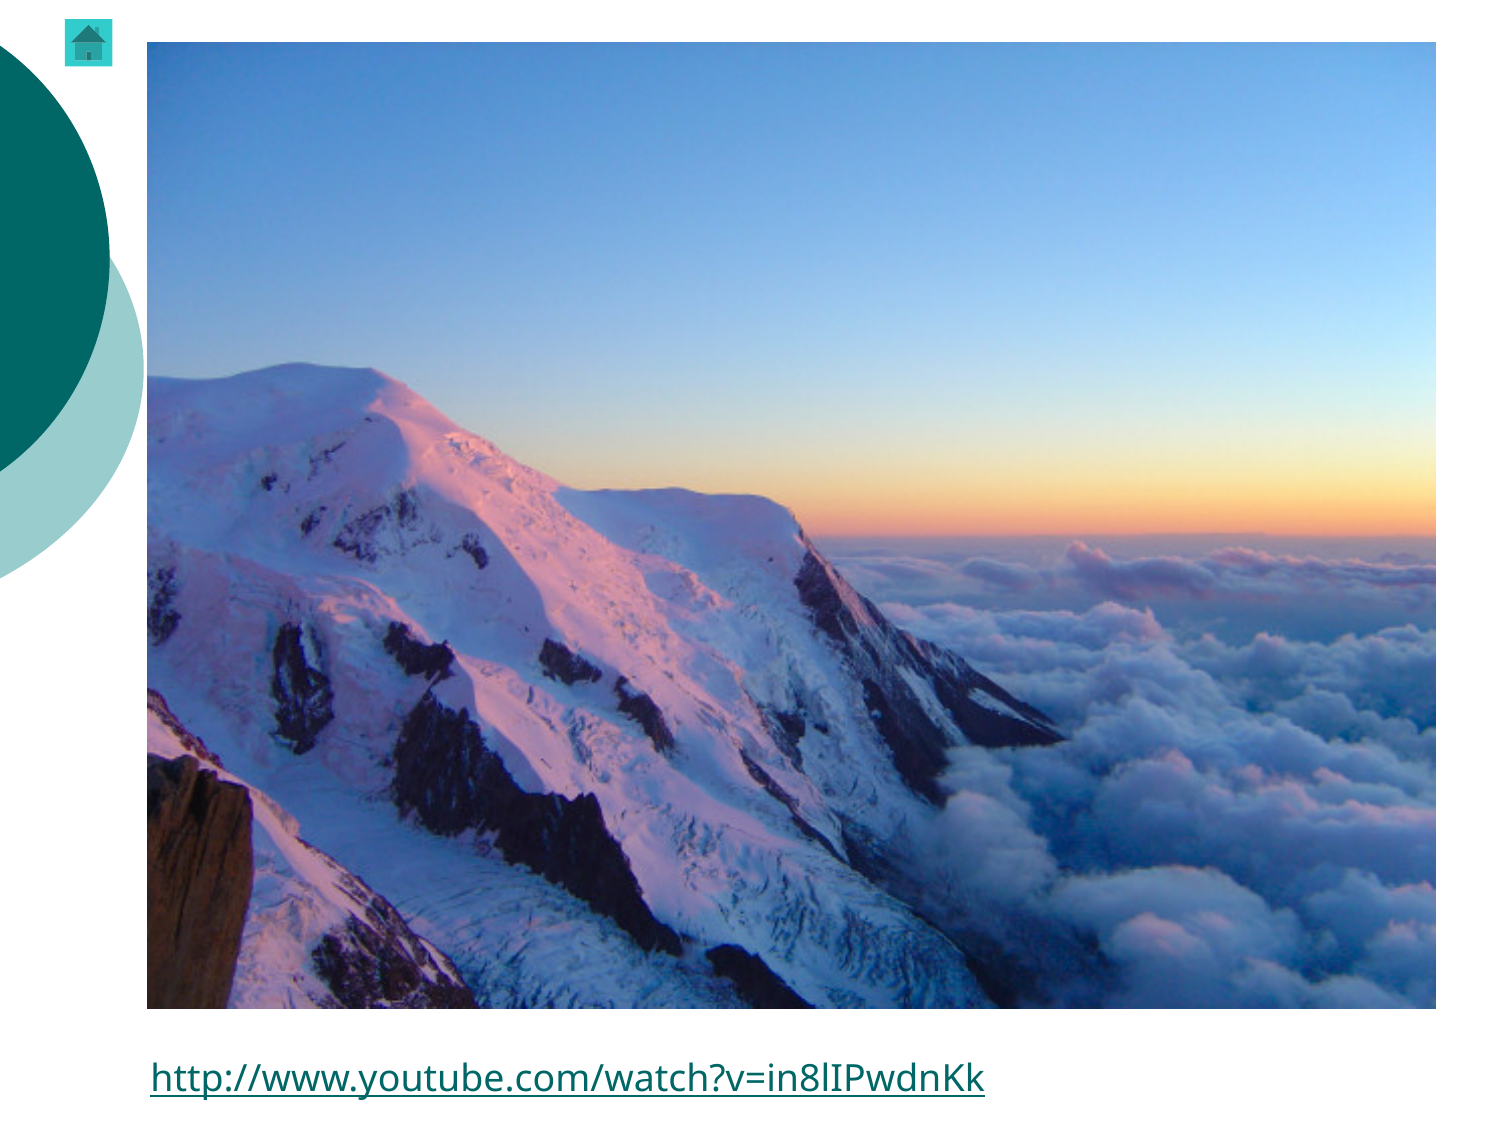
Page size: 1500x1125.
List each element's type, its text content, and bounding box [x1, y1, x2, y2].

picture [147, 42, 1436, 1009]
text_box http://www.youtube.com/watch?v=in8lIPwdnKk [135, 1046, 1235, 1113]
text_box [64, 19, 113, 67]
